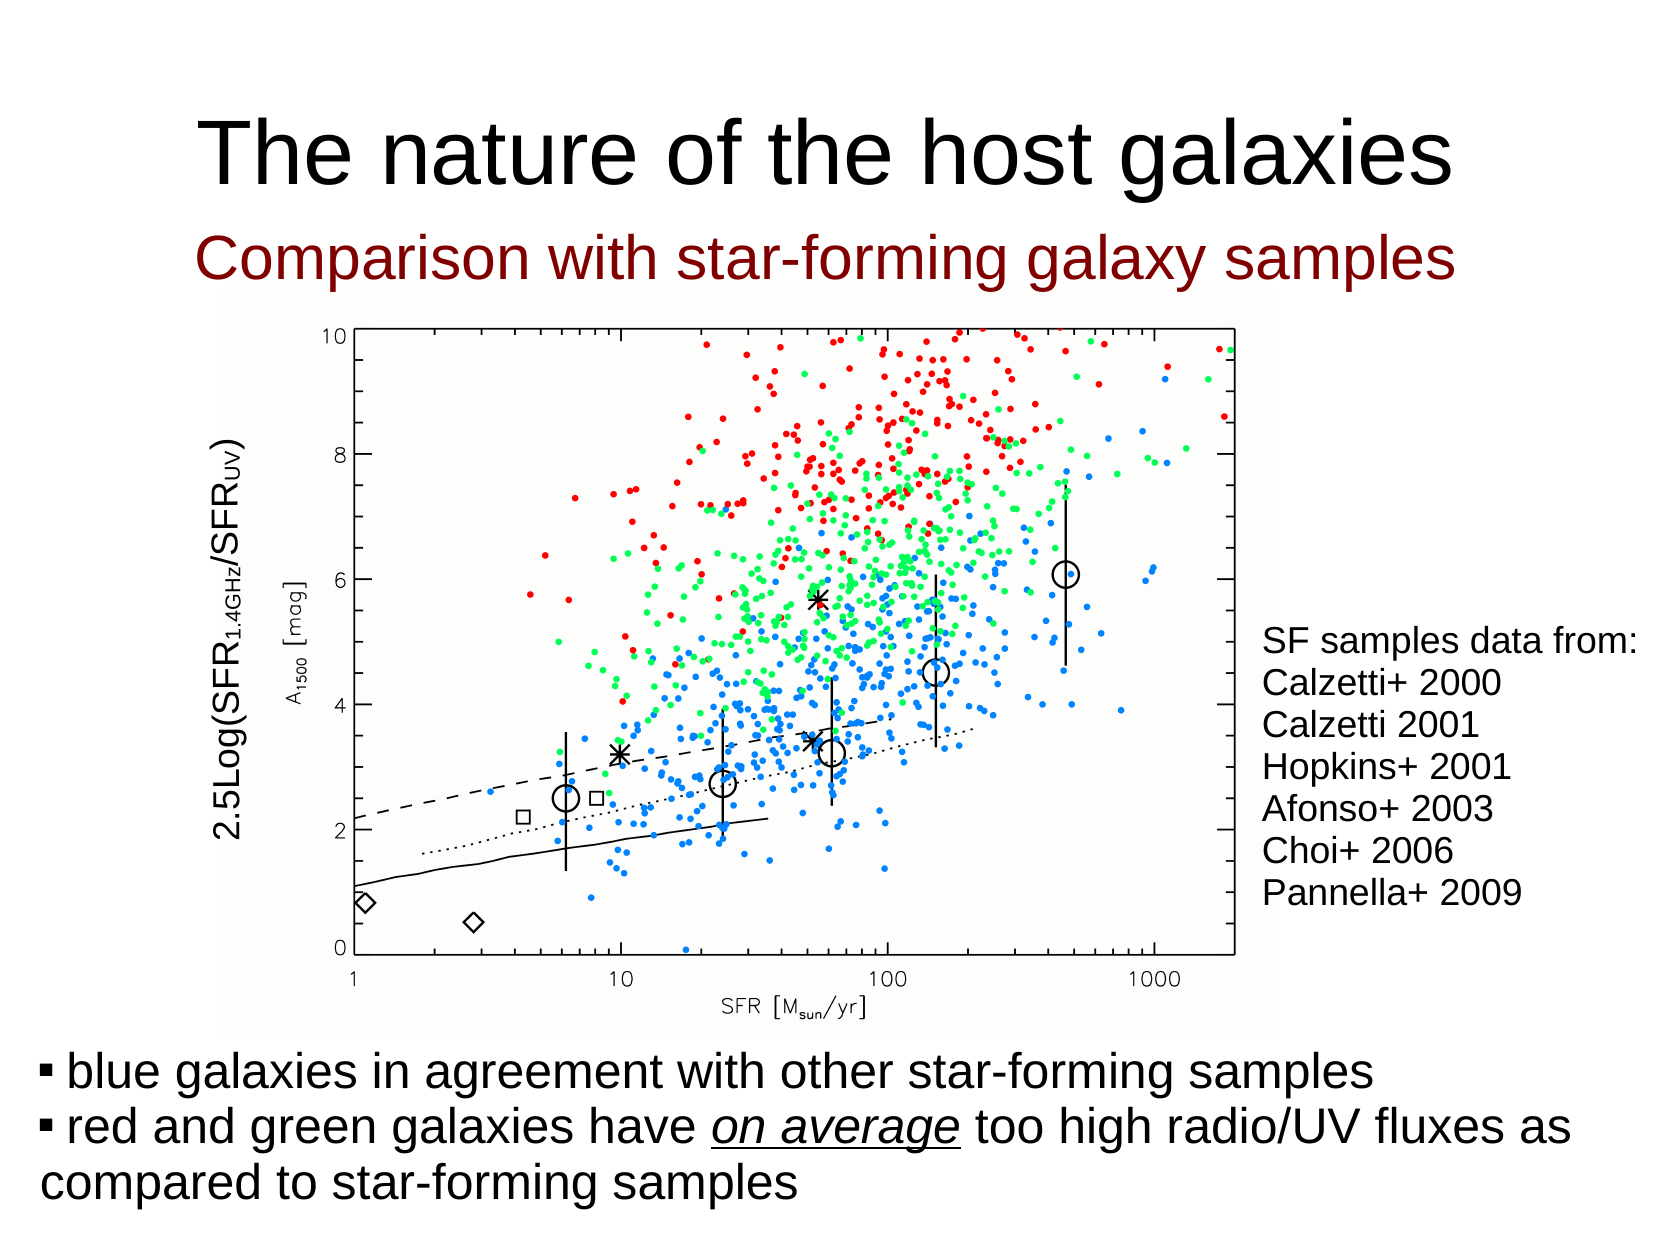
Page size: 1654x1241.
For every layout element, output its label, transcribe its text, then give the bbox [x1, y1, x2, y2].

text_box blue galaxies in agreement with other star-forming samples red and green galaxies have on average too high radio/UV fluxes as compared to star-forming samples [25, 1035, 1634, 1241]
text_box Comparison with star-forming galaxy samples [179, 215, 1474, 300]
text_box 2.5Log(SFR1.4GHz/SFRUV) [195, 422, 268, 857]
text_box SF samples data from: Calzetti+ 2000 Calzetti 2001 Hopkins+ 2001 Afonso+ 2003 Choi+ 2006 Pannella+ 2009 [1247, 612, 1654, 922]
picture [223, 300, 1274, 1035]
title The nature of the host galaxies [82, 49, 1571, 257]
